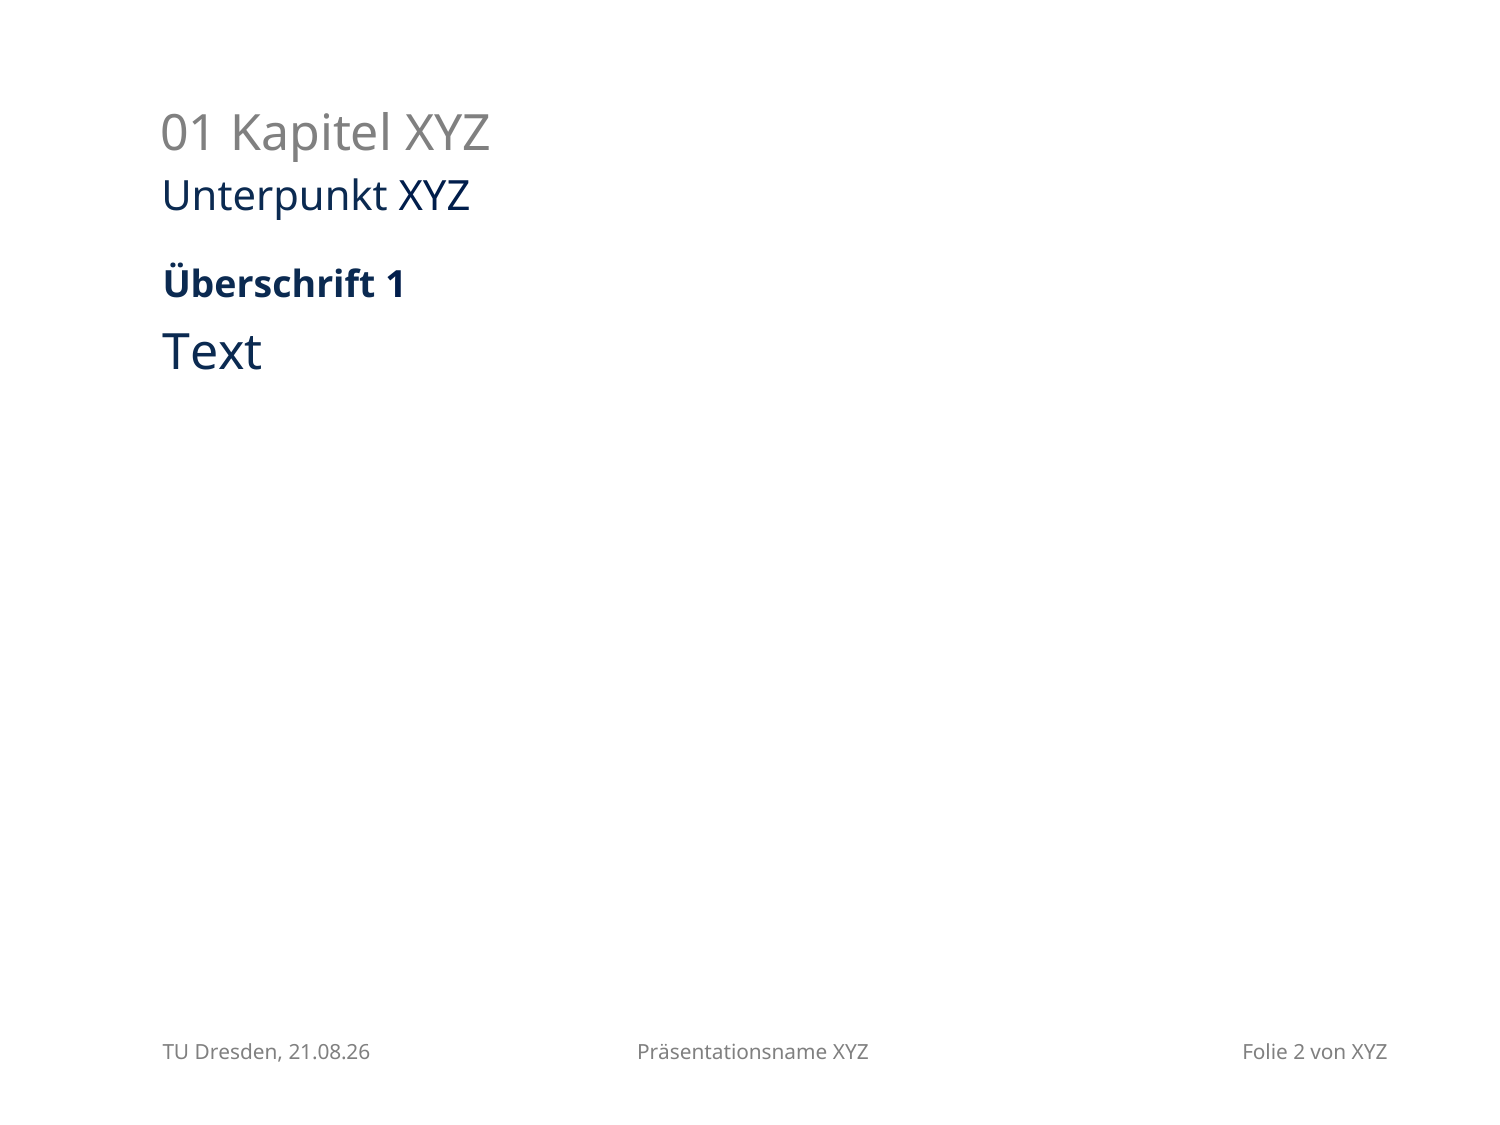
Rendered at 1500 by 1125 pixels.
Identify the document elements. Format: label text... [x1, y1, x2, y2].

list Überschrift 1 Text [162, 249, 1388, 826]
text_box Unterpunkt XYZ [161, 162, 1388, 225]
title 01 Kapitel XYZ [160, 93, 1392, 170]
